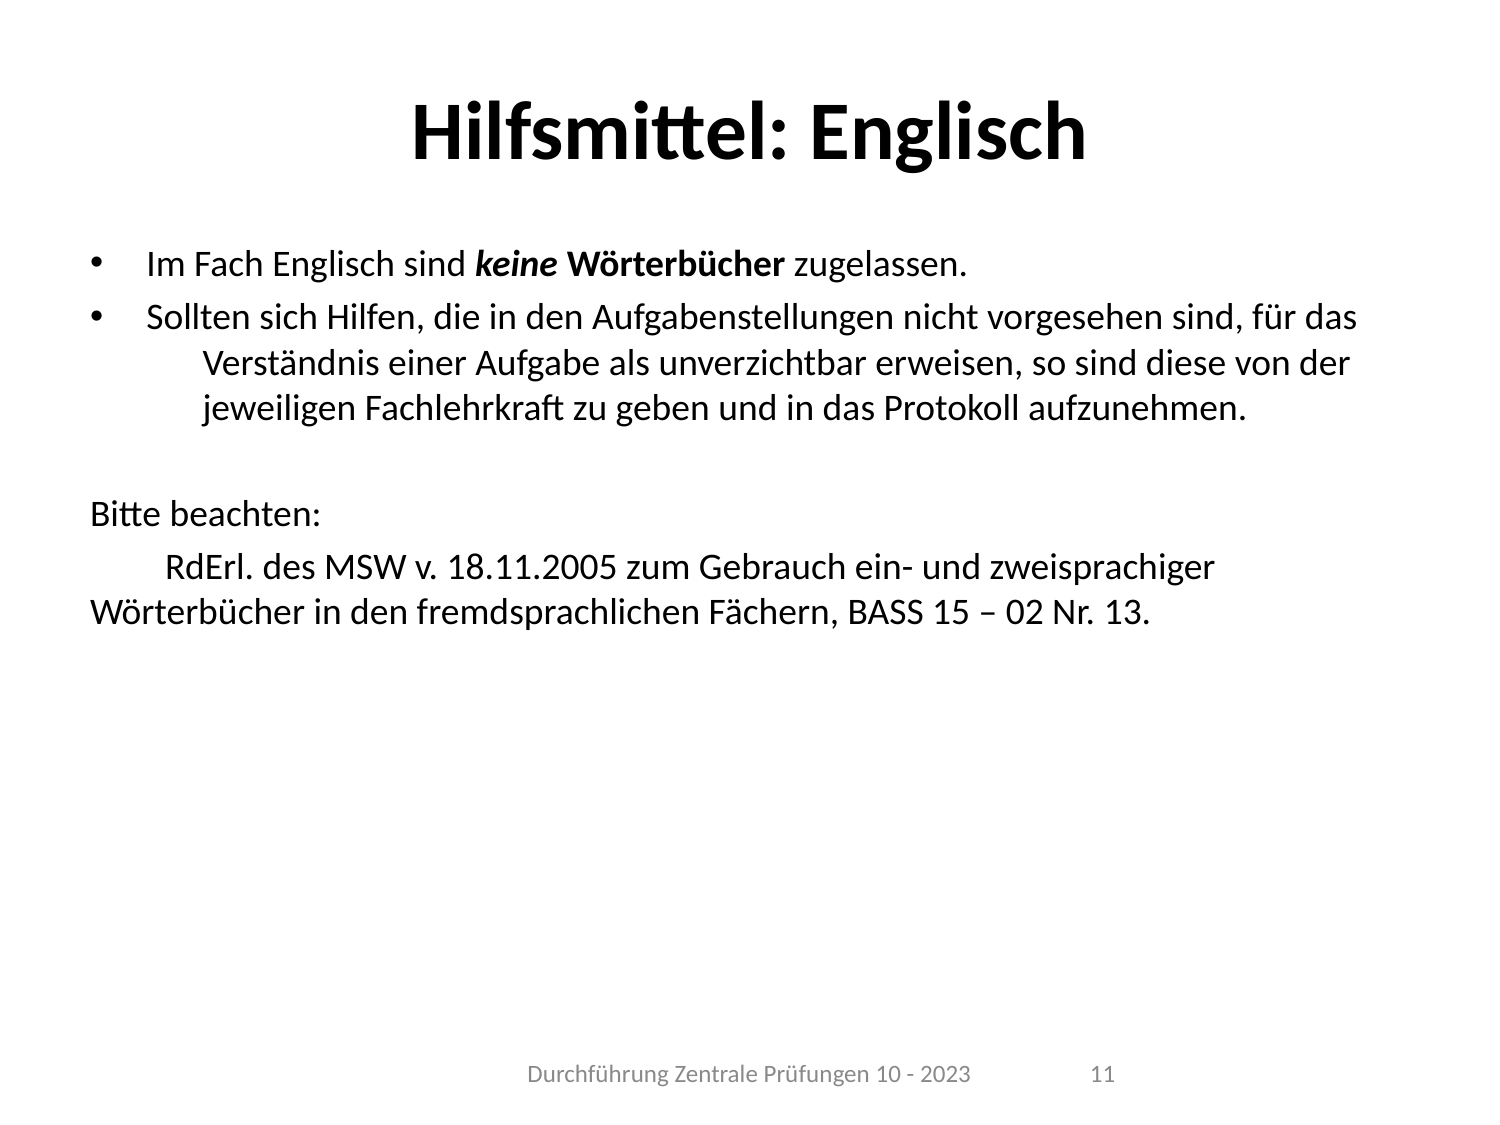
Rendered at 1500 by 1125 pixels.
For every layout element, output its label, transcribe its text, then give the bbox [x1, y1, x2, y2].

list Im Fach Englisch sind keine Wörterbücher zugelassen. Sollten sich Hilfen, die in den Aufgabenstellungen nicht vorgesehen sind, für das Verständnis einer Aufgabe als unverzichtbar erweisen, so sind diese von der jeweiligen Fachlehrkraft zu geben und in das Protokoll aufzunehmen. Bitte beachten: RdErl. des MSW v. 18.11.2005 zum Gebrauch ein- und zweisprachiger Wörterbücher in den fremdsprachlichen Fächern, BASS 15 – 02 Nr. 13. [75, 231, 1426, 1005]
text_box Durchführung Zentrale Prüfungen 10 - 2023 [512, 1042, 988, 1103]
title Hilfsmittel: Englisch [75, 45, 1426, 209]
text_box 11 [1074, 1042, 1426, 1103]
